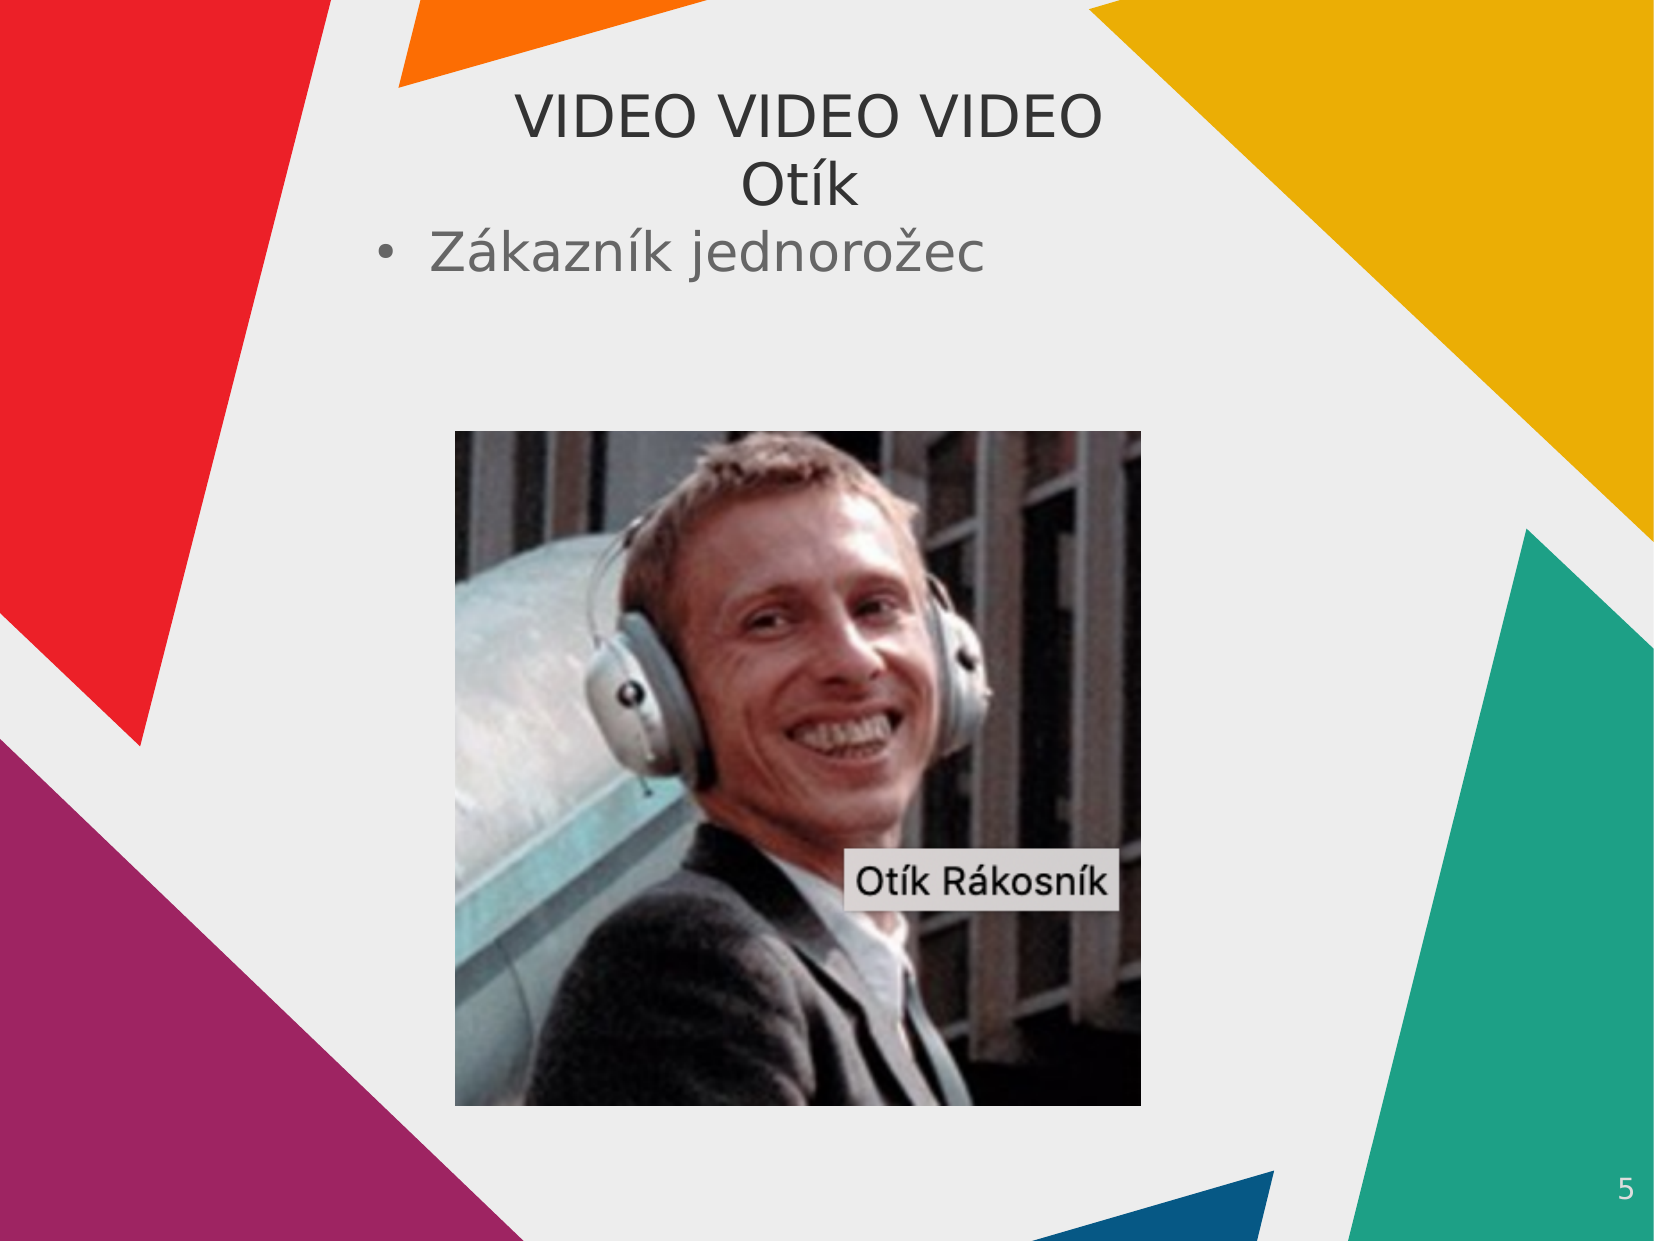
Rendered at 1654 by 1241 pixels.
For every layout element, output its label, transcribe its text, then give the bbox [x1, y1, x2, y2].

picture [455, 431, 1141, 1106]
list Zákazník jednorožec [358, 221, 1441, 1021]
title VIDEO VIDEO VIDEO Otík [268, 47, 1351, 256]
